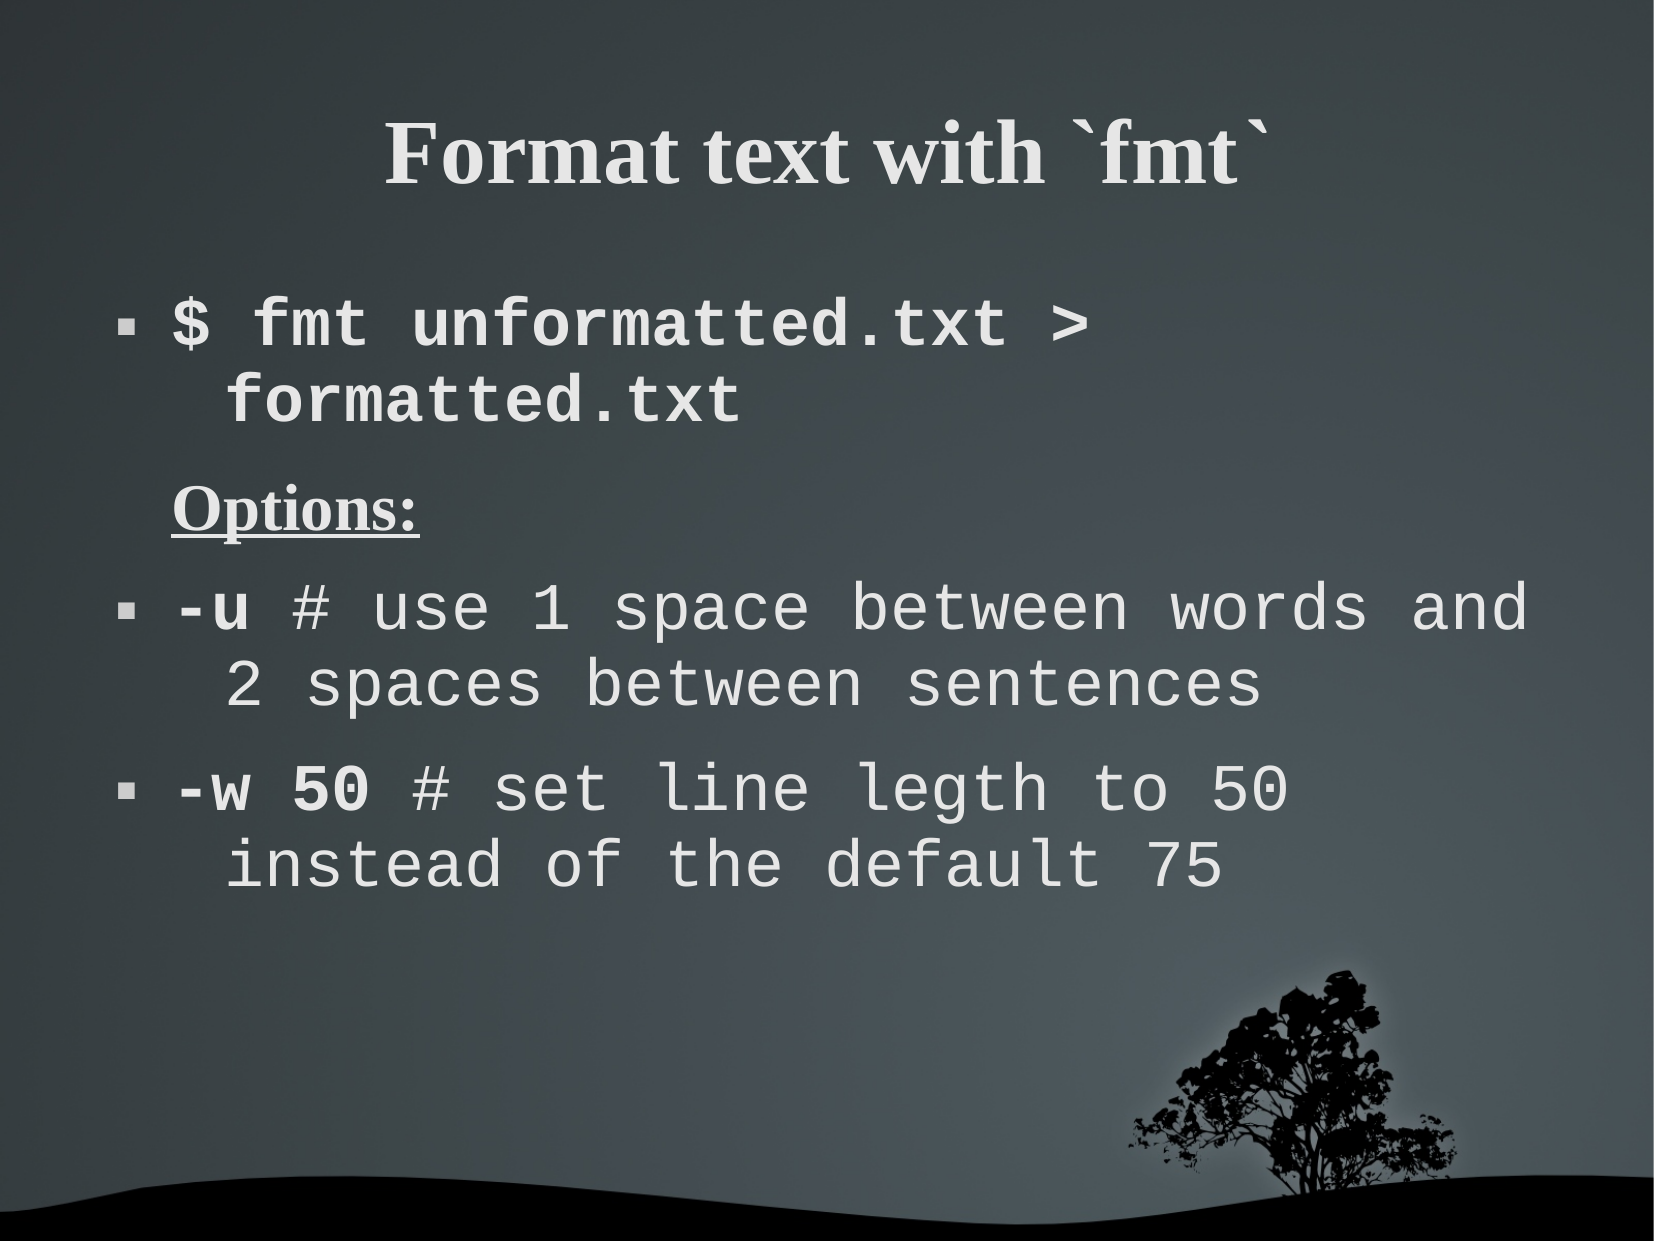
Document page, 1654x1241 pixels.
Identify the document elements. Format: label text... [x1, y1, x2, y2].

picture [0, 0, 1654, 1241]
title Format text with `fmt` [82, 49, 1571, 257]
list $ fmt unformatted.txt > formatted.txt Options: -u # use 1 space between words and 2 spaces between sentences -w 50 # set line legth to 50 instead of the default 75 [82, 290, 1571, 1109]
